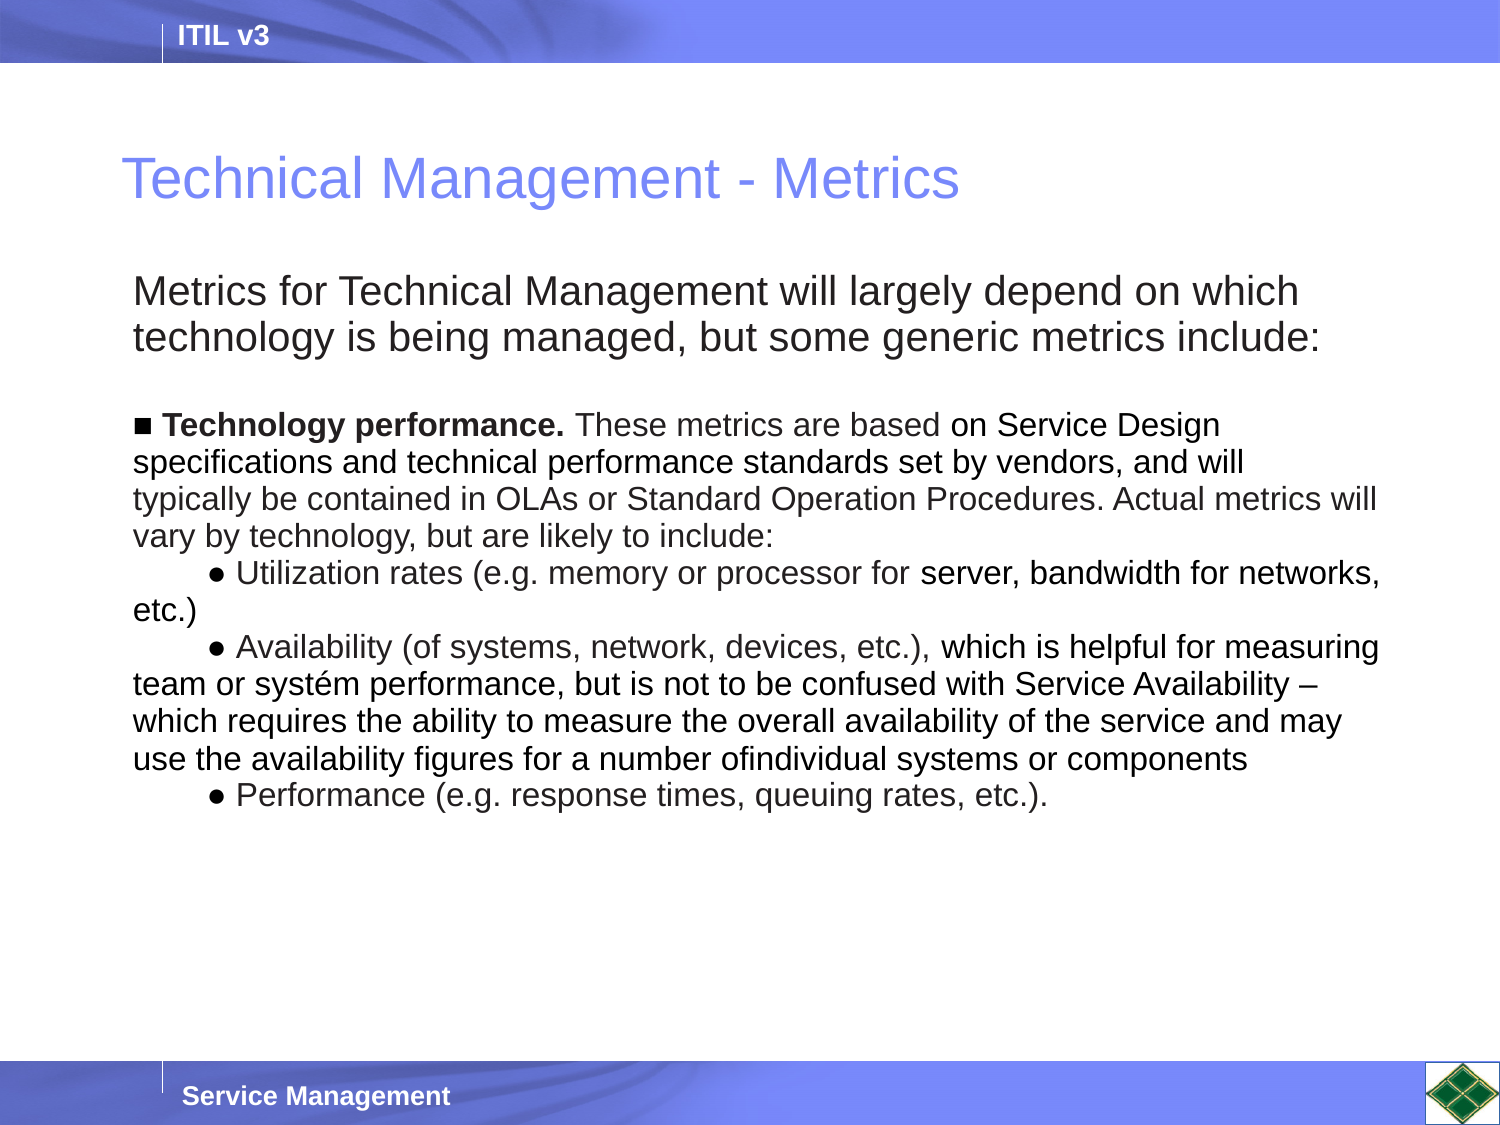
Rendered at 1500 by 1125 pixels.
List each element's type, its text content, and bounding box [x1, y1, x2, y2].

picture [0, 0, 1500, 63]
text_box Metrics for Technical Management will largely depend on which technology is being managed, but some generic metrics include: ■ Technology performance. These metrics are based on Service Design specifications and technical performance standards set by vendors, and will typically be contained in OLAs or Standard Operation Procedures. Actual metrics will vary by technology, but are likely to include: ● Utilization rates (e.g. memory or processor for server, bandwidth for networks, etc.) ● Availability (of systems, network, devices, etc.), which is helpful for measuring team or systém performance, but is not to be confused with Service Availability – which requires the ability to measure the overall availability of the service and may use the availability figures for a number ofindividual systems or components ● Performance (e.g. response times, queuing rates, etc.). [118, 259, 1406, 993]
picture [0, 1061, 1500, 1125]
picture [1426, 1063, 1499, 1124]
text_box Technical Management - Metrics [106, 143, 1406, 260]
